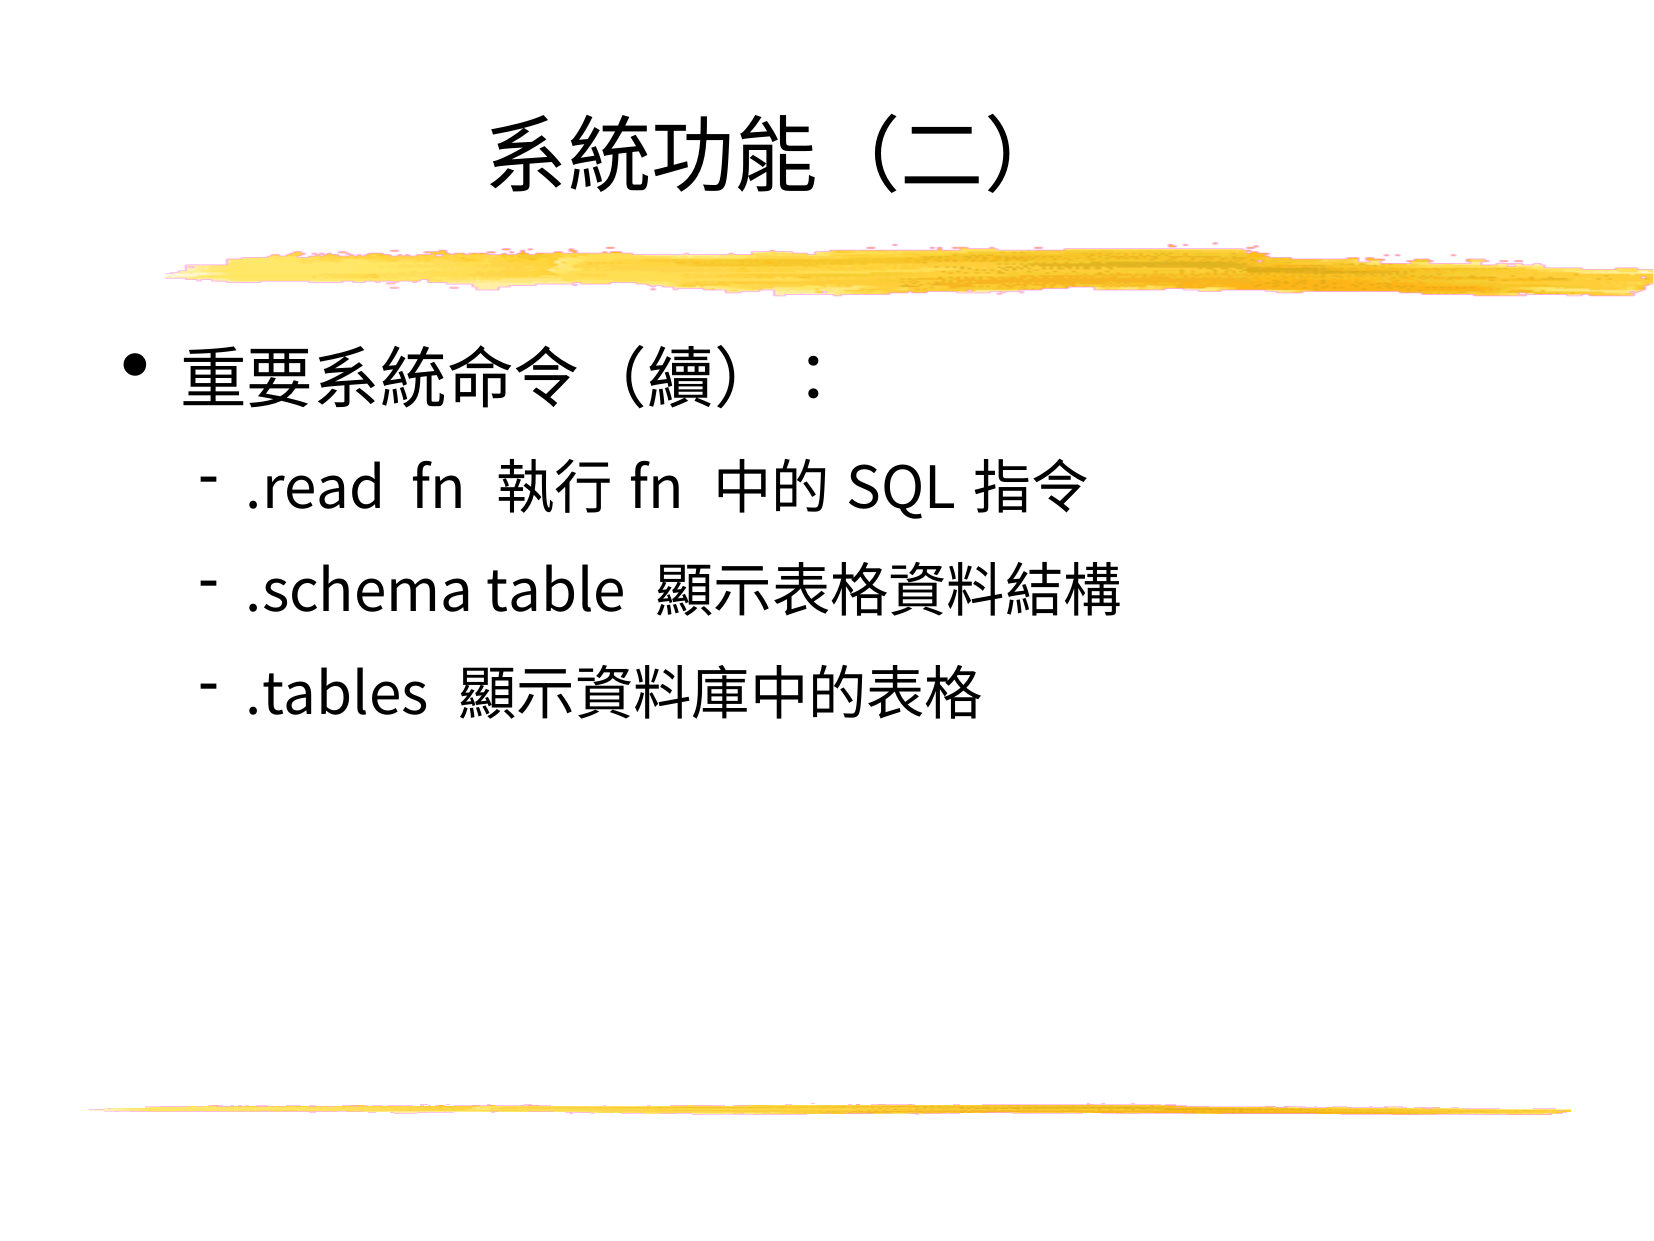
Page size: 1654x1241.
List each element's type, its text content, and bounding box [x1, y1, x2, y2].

picture [82, 1102, 1571, 1117]
list 重要系統命令（續）： .read fn 執行fn 中的SQL指令 .schema table 顯示表格資料結構 .tables 顯示資料庫中的表格 [124, 316, 1530, 1062]
picture [165, 237, 1654, 308]
title 系統功能（二） [73, 39, 1479, 249]
